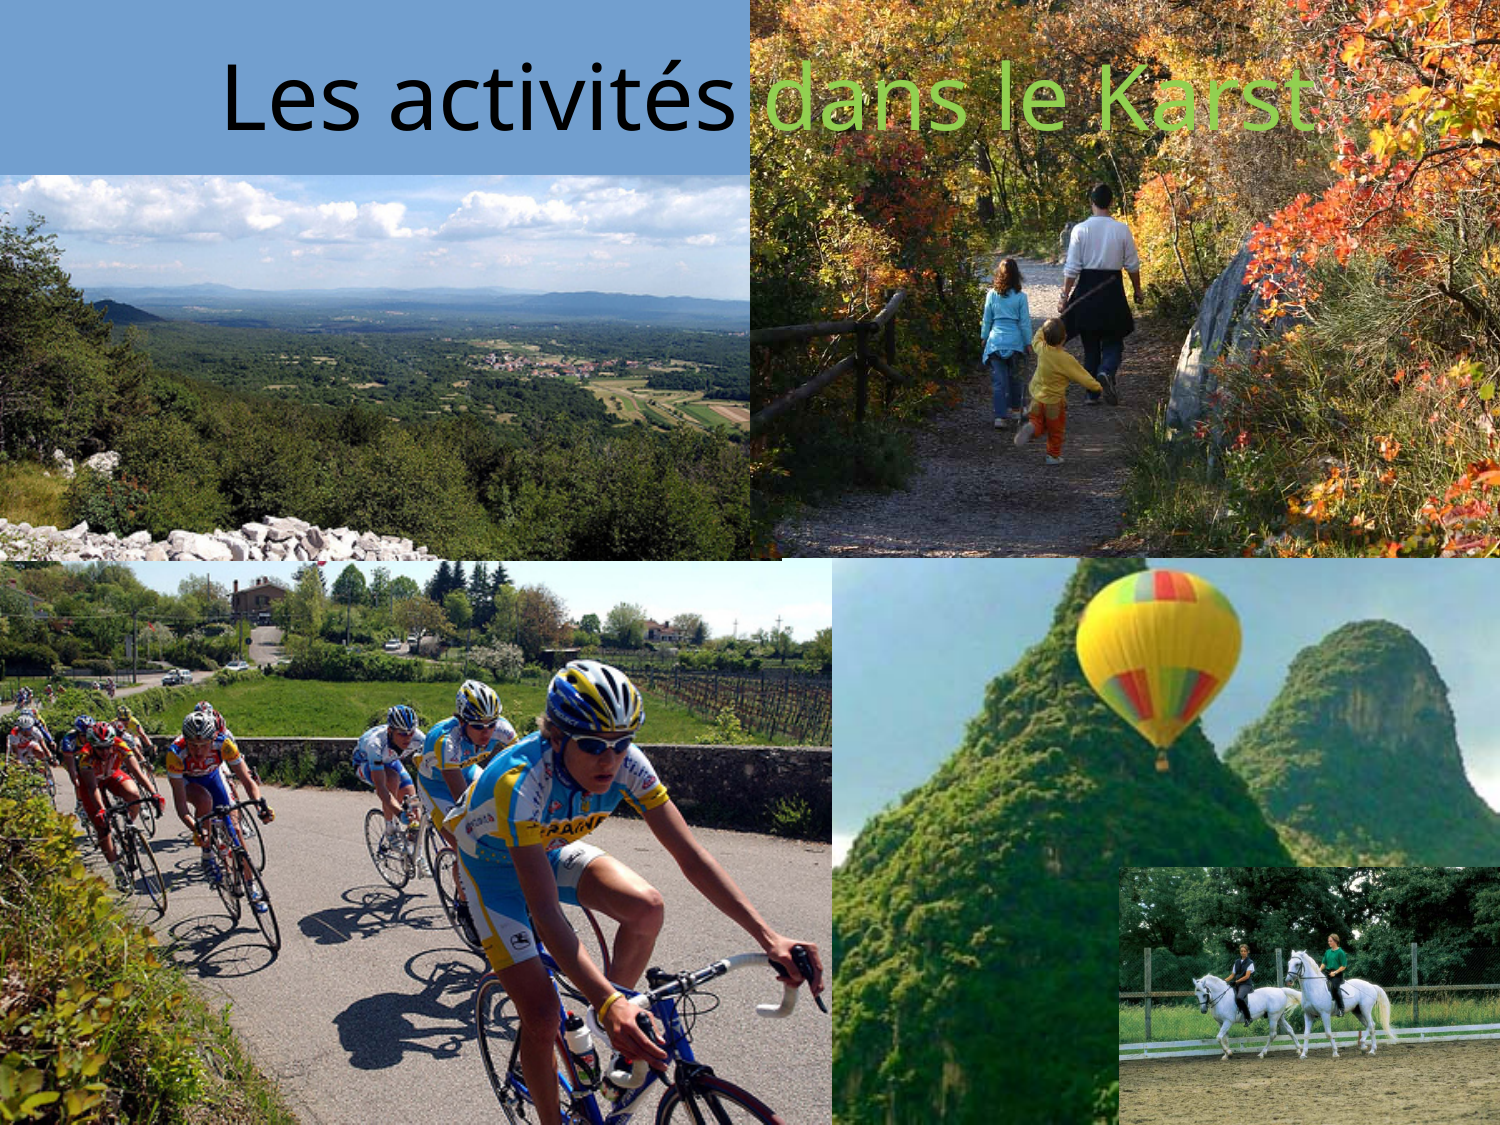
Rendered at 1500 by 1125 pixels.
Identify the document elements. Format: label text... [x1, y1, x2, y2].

title Les activités dans le Karst [93, 0, 1444, 188]
picture [0, 0, 1500, 1125]
